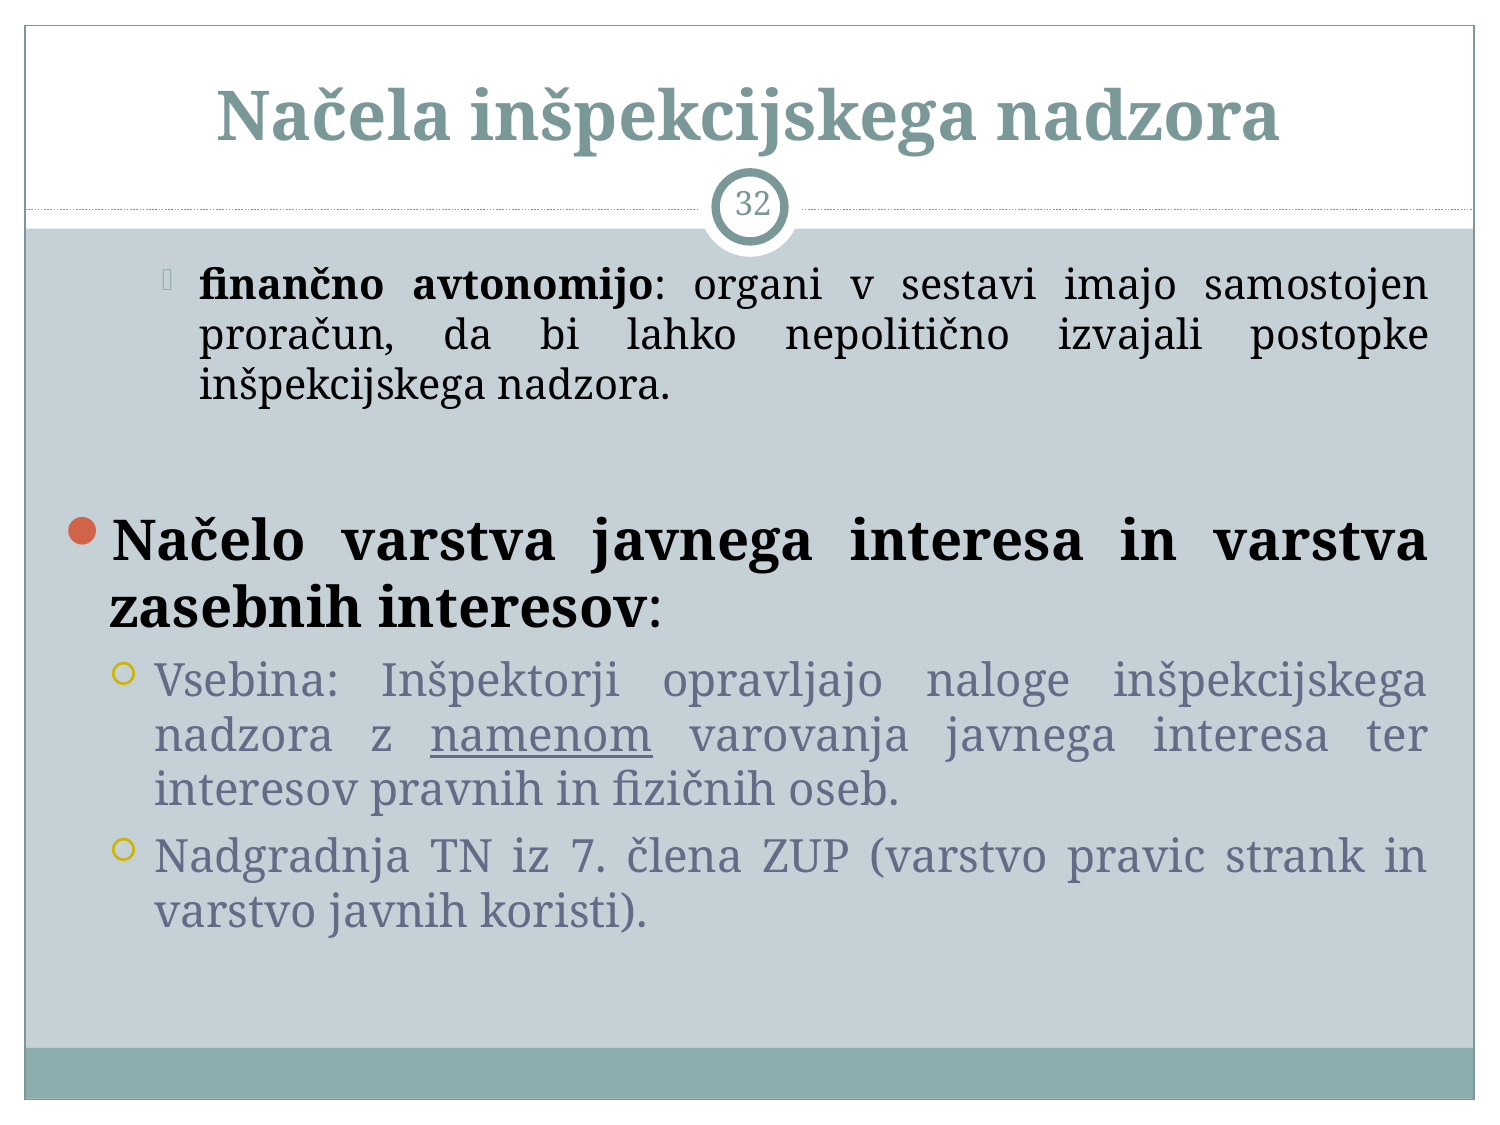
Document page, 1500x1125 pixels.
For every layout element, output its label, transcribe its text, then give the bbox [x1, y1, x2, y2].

title Načela inšpekcijskega nadzora [49, 37, 1450, 162]
text_box <number> [715, 168, 791, 241]
list finančno avtonomijo: organi v sestavi imajo samostojen proračun, da bi lahko nepolitično izvajali postopke inšpekcijskega nadzora. Načelo varstva javnega interesa in varstva zasebnih interesov: Vsebina: Inšpektorji opravljajo naloge inšpekcijskega nadzora z namenom varovanja javnega interesa ter interesov pravnih in fizičnih oseb. Nadgradnja TN iz 7. člena ZUP (varstvo pravic strank in varstvo javnih koristi). [49, 250, 1445, 1071]
